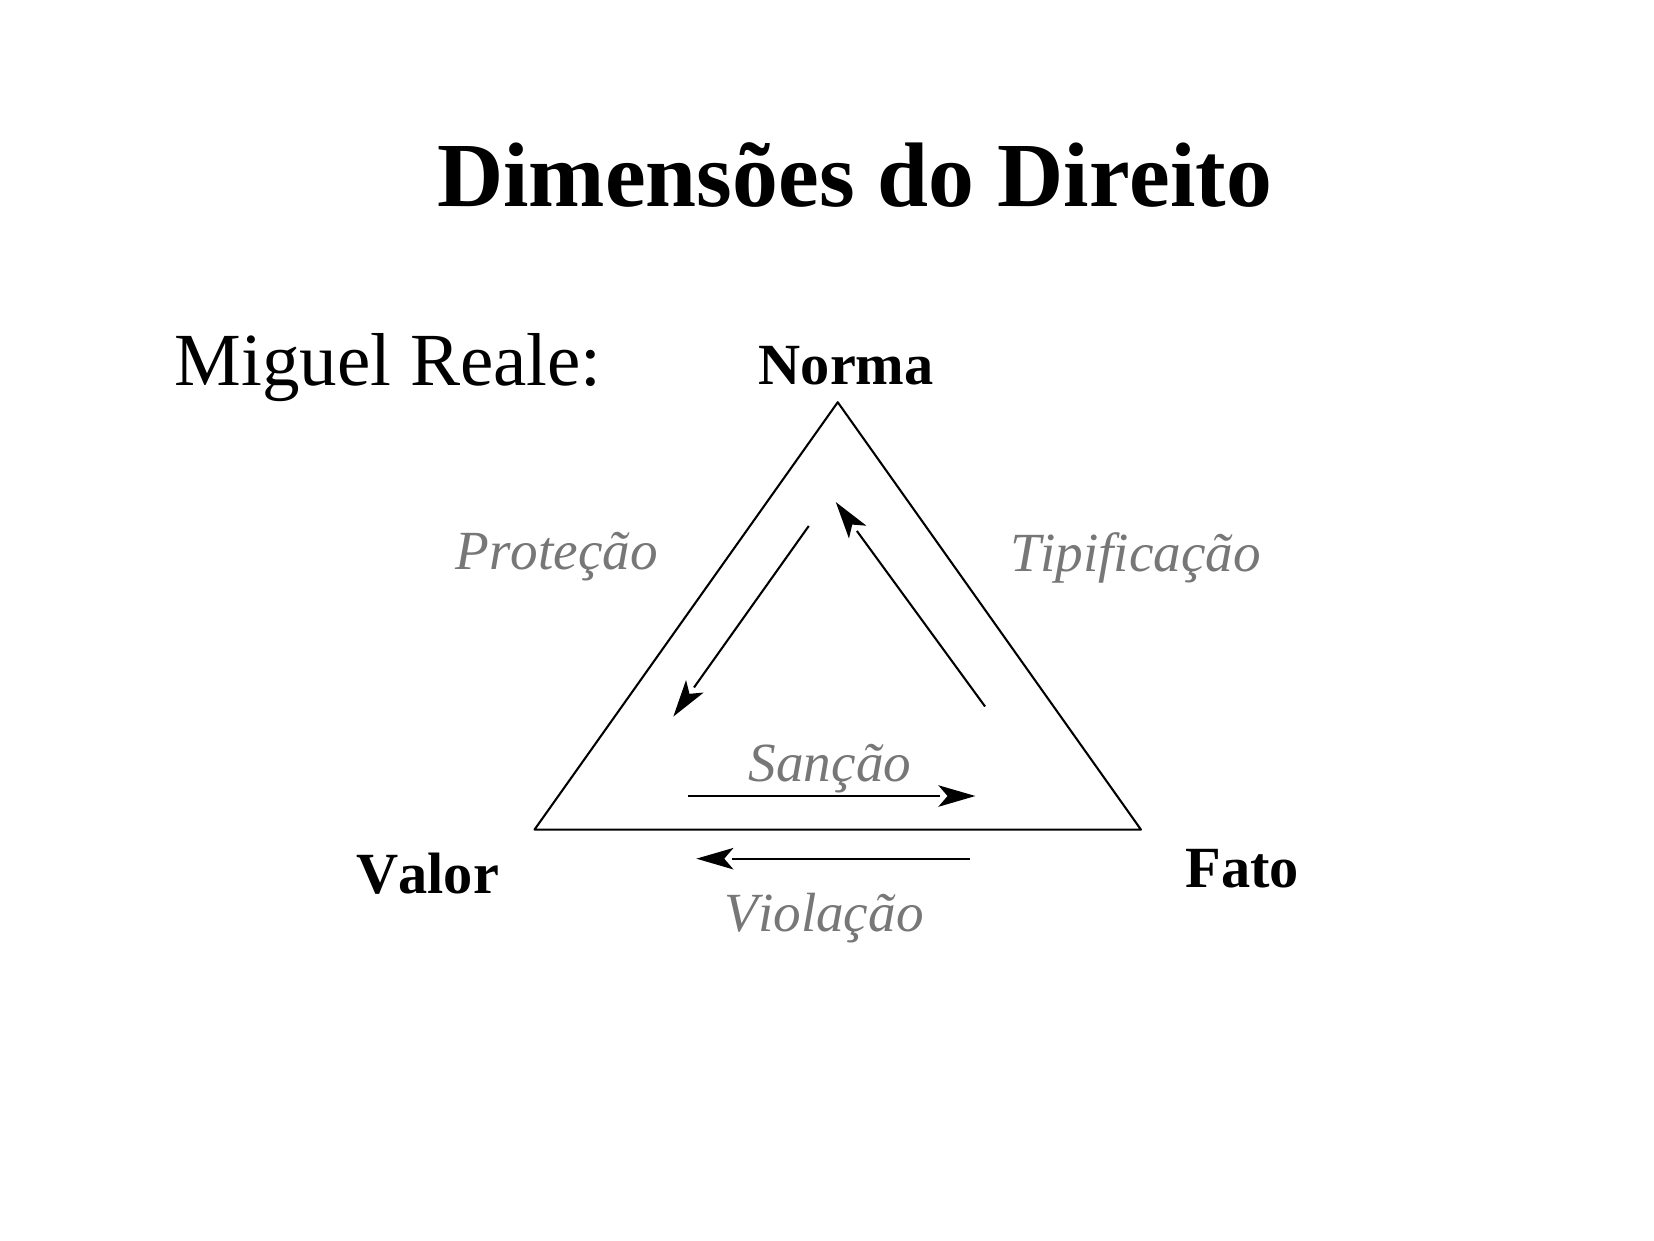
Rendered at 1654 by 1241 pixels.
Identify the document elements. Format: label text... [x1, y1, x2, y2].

title Dimensões do Direito [152, 72, 1559, 279]
text_box Proteção [440, 512, 736, 601]
text_box Violação [674, 874, 975, 954]
text_box [534, 420, 1140, 830]
text_box Tipificação [928, 514, 1344, 601]
text_box Valor [341, 834, 749, 921]
text_box Norma [541, 408, 1152, 420]
text_box Fato [1110, 828, 1315, 926]
text_box Miguel Reale: [174, 318, 1417, 408]
text_box Sanção [733, 724, 944, 802]
